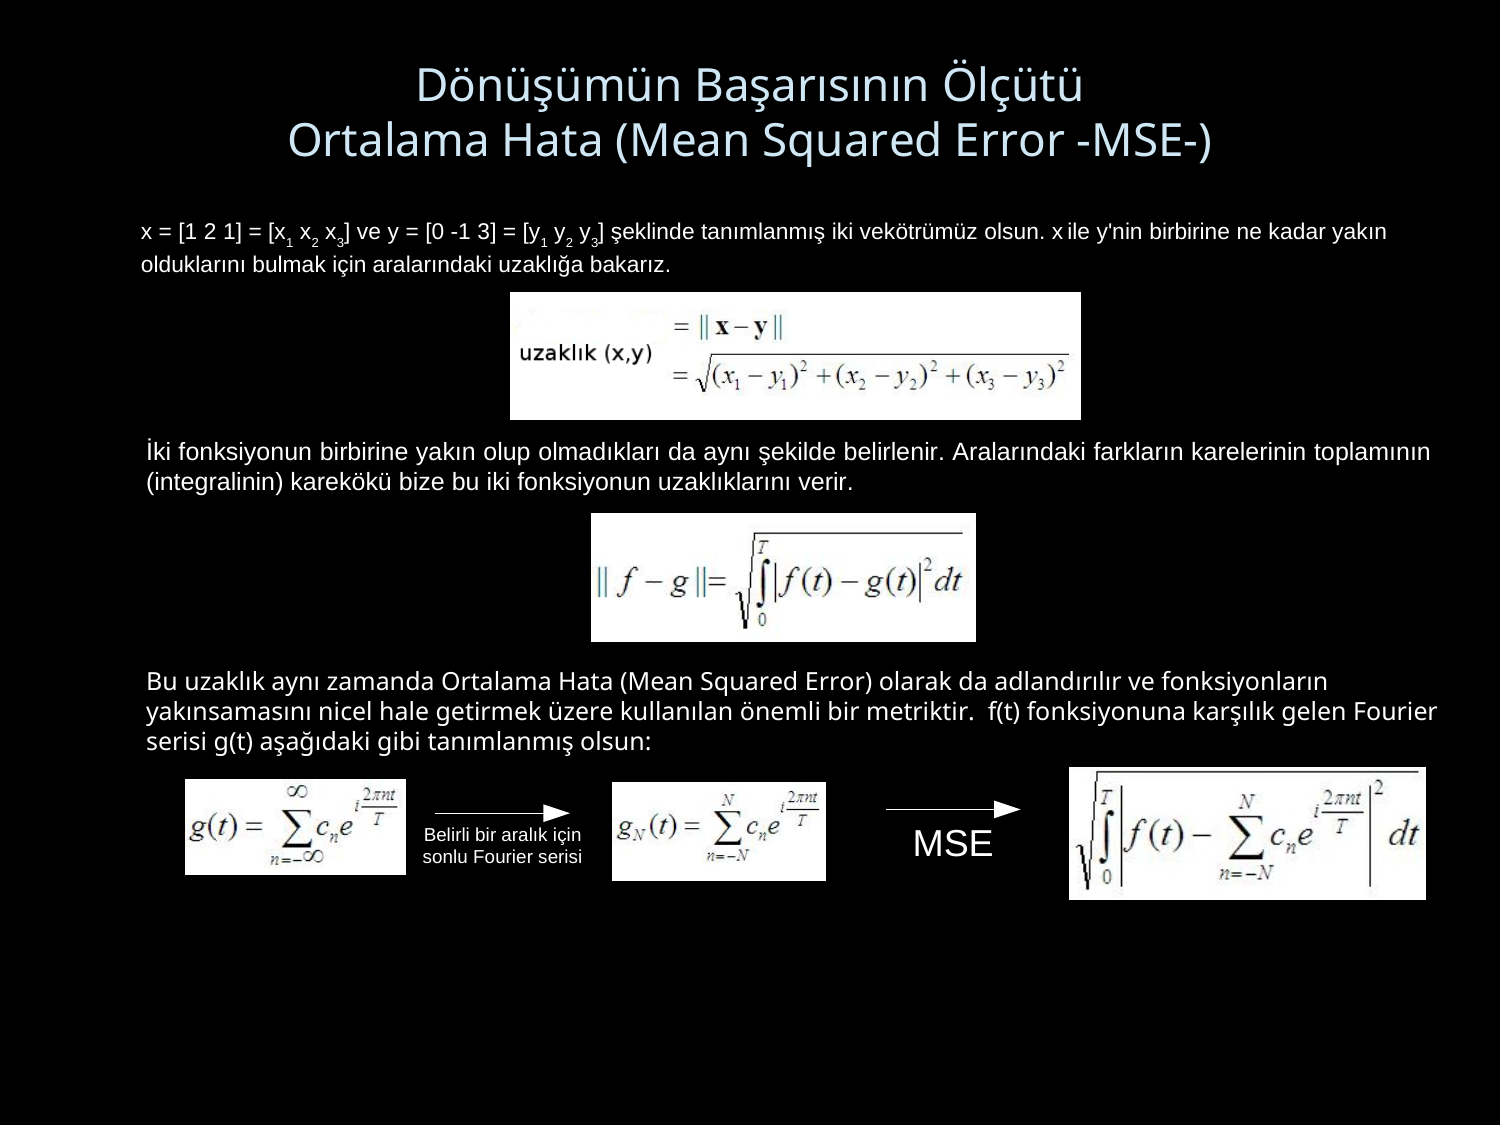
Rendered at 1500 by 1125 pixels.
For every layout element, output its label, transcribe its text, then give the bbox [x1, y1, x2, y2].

picture [510, 292, 1081, 421]
text_box Belirli bir aralık için sonlu Fourier serisi [405, 814, 601, 883]
text_box MSE [855, 811, 1051, 879]
title Dönüşümün Başarısının Ölçütü Ortalama Hata (Mean Squared Error -MSE-) [75, 77, 1426, 198]
picture [185, 779, 406, 875]
list Bu uzaklık aynı zamanda Ortalama Hata (Mean Squared Error) olarak da adlandırılır ve fonksiyonların yakınsamasını nicel hale getirmek üzere kullanılan önemli bir metriktir. f(t) fonksiyonuna karşılık gelen Fourier serisi g(t) aşağıdaki gibi tanımlanmış olsun: [75, 658, 1456, 766]
picture [612, 782, 826, 881]
list İki fonksiyonun birbirine yakın olup olmadıkları da aynı şekilde belirlenir. Aralarındaki farkların karelerinin toplamının (integralinin) karekökü bize bu iki fonksiyonun uzaklıklarını verir. [75, 427, 1456, 514]
list x = [1 2 1] = [x1 x2 x3] ve y = [0 -1 3] = [y1 y2 y3] şeklinde tanımlanmış iki vekötrümüz olsun. x ile y'nin birbirine ne kadar yakın olduklarını bulmak için aralarındaki uzaklığa bakarız. [75, 209, 1456, 286]
picture [1069, 767, 1426, 901]
picture [591, 513, 976, 642]
